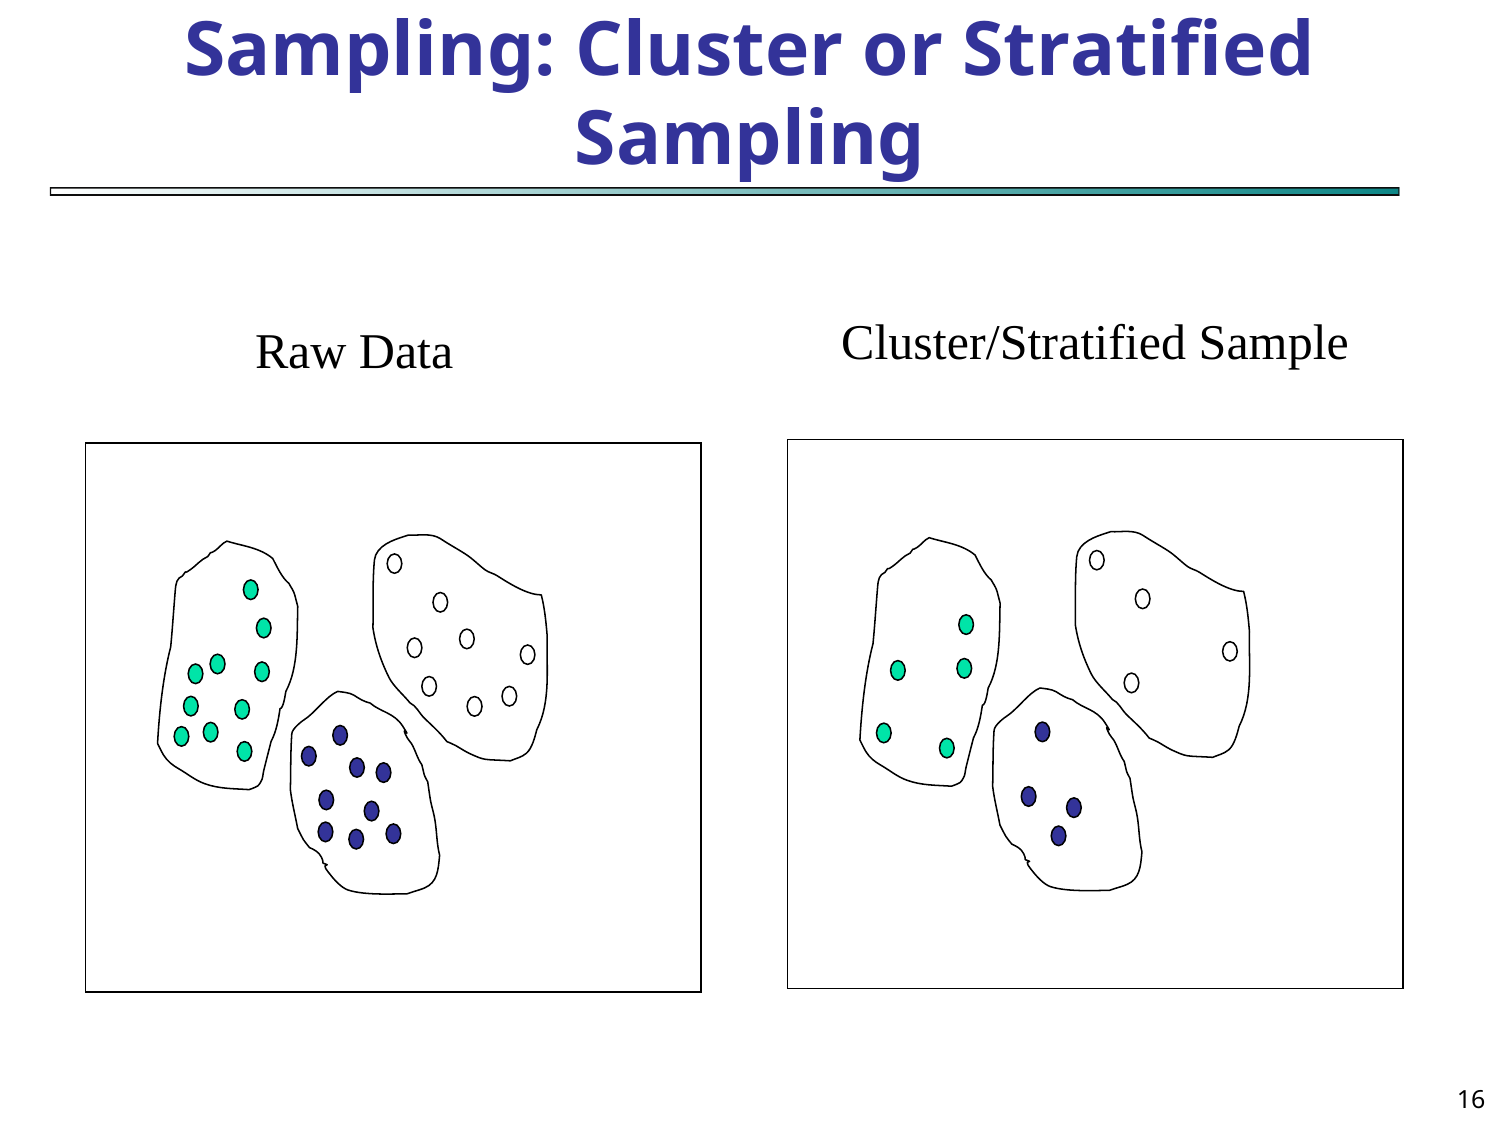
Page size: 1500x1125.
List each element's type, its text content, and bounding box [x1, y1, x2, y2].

text_box [1021, 786, 1036, 807]
text_box [459, 629, 475, 649]
text_box [349, 757, 365, 778]
text_box [432, 592, 448, 613]
text_box [520, 645, 535, 665]
text_box [421, 676, 437, 697]
text_box [1051, 826, 1066, 846]
text_box [348, 829, 364, 849]
text_box Raw Data [240, 311, 482, 387]
text_box [364, 801, 379, 821]
text_box [1222, 641, 1238, 662]
text_box [502, 686, 517, 707]
text_box [1035, 722, 1050, 742]
text_box [301, 746, 317, 766]
text_box [318, 822, 333, 842]
text_box [407, 637, 422, 658]
text_box Cluster/Stratified Sample [826, 301, 1365, 378]
text_box [376, 762, 391, 783]
text_box <number> [1187, 1062, 1500, 1125]
text_box [332, 725, 348, 746]
text_box [386, 823, 401, 844]
text_box [1124, 673, 1139, 693]
text_box [387, 553, 402, 574]
text_box [1089, 550, 1105, 570]
text_box [1066, 797, 1082, 818]
text_box [467, 696, 483, 717]
text_box [318, 790, 334, 810]
title Sampling: Cluster or Stratified Sampling [37, 0, 1463, 188]
text_box [1135, 589, 1150, 609]
